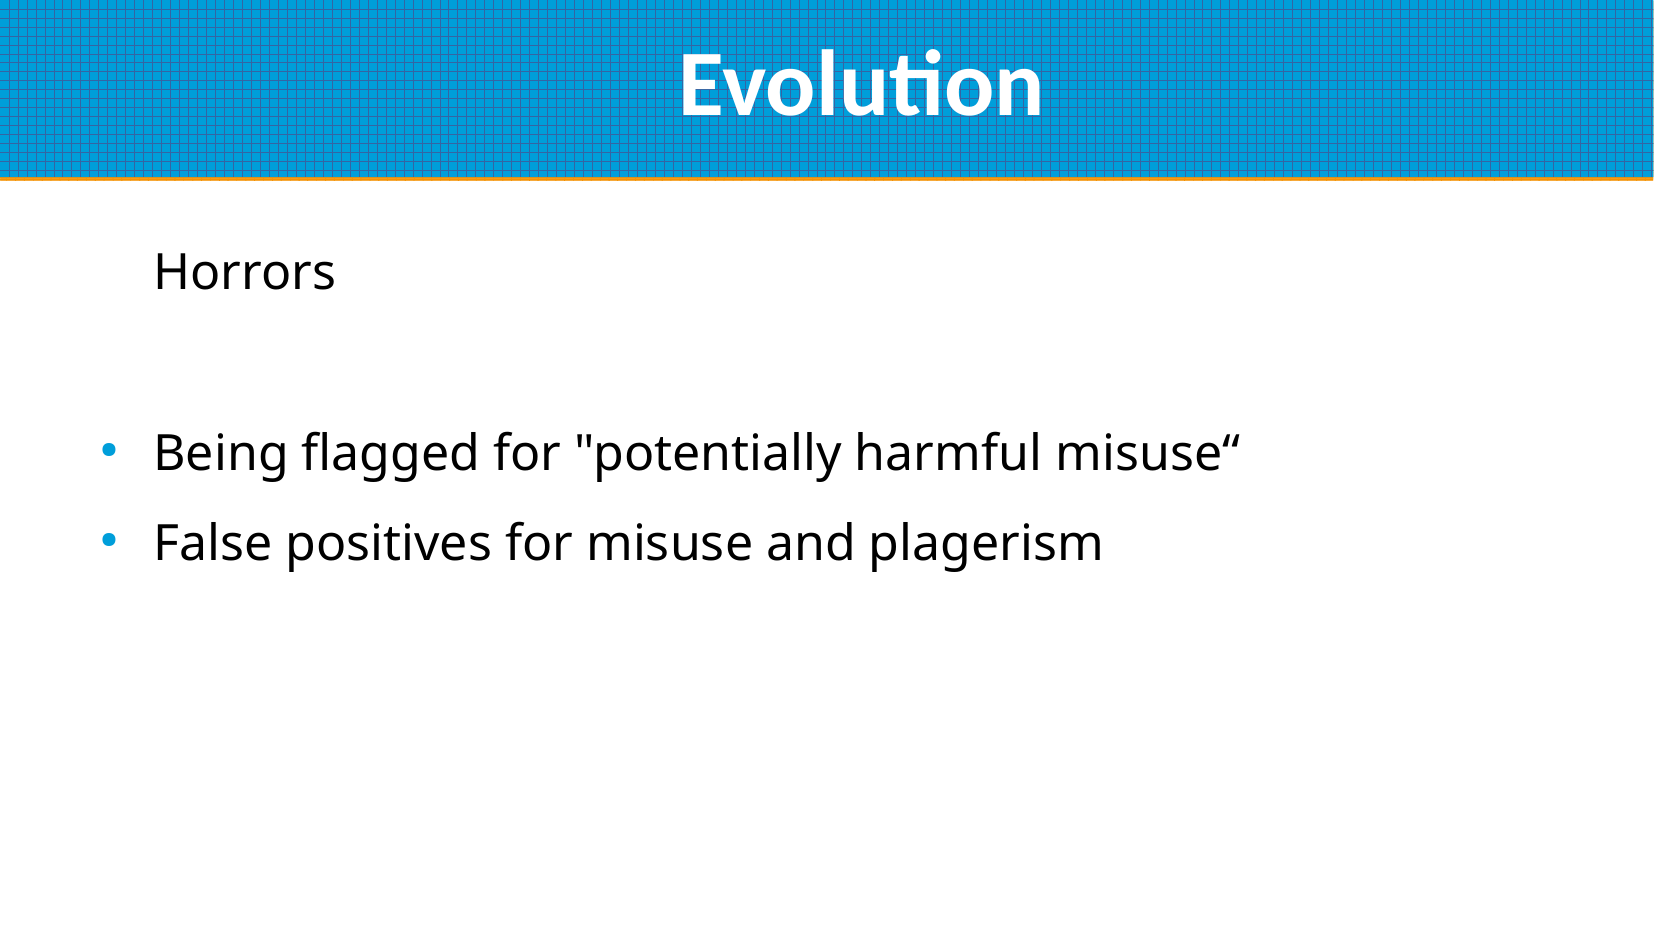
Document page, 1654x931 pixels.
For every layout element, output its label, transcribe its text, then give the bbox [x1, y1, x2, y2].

list Horrors Being flagged for "potentially harmful misuse“ False positives for misuse and plagerism [82, 236, 1563, 811]
title Evolution [82, 14, 1571, 171]
